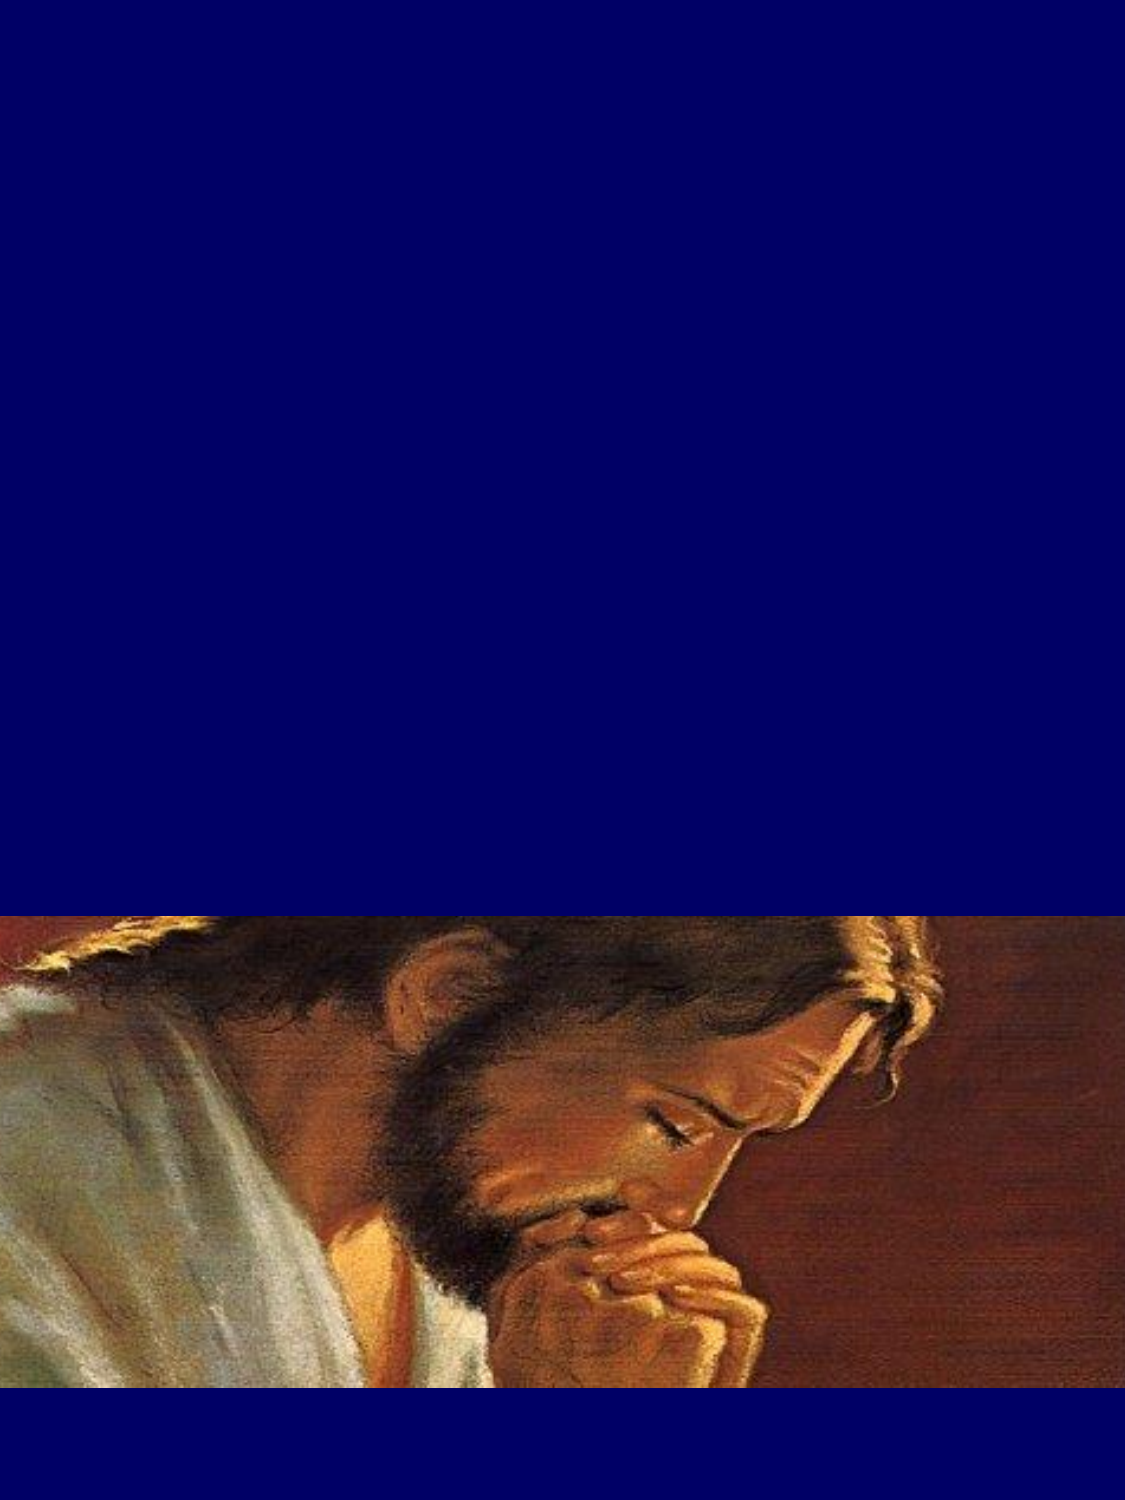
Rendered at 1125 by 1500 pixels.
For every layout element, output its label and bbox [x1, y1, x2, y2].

picture [0, 916, 1125, 1388]
